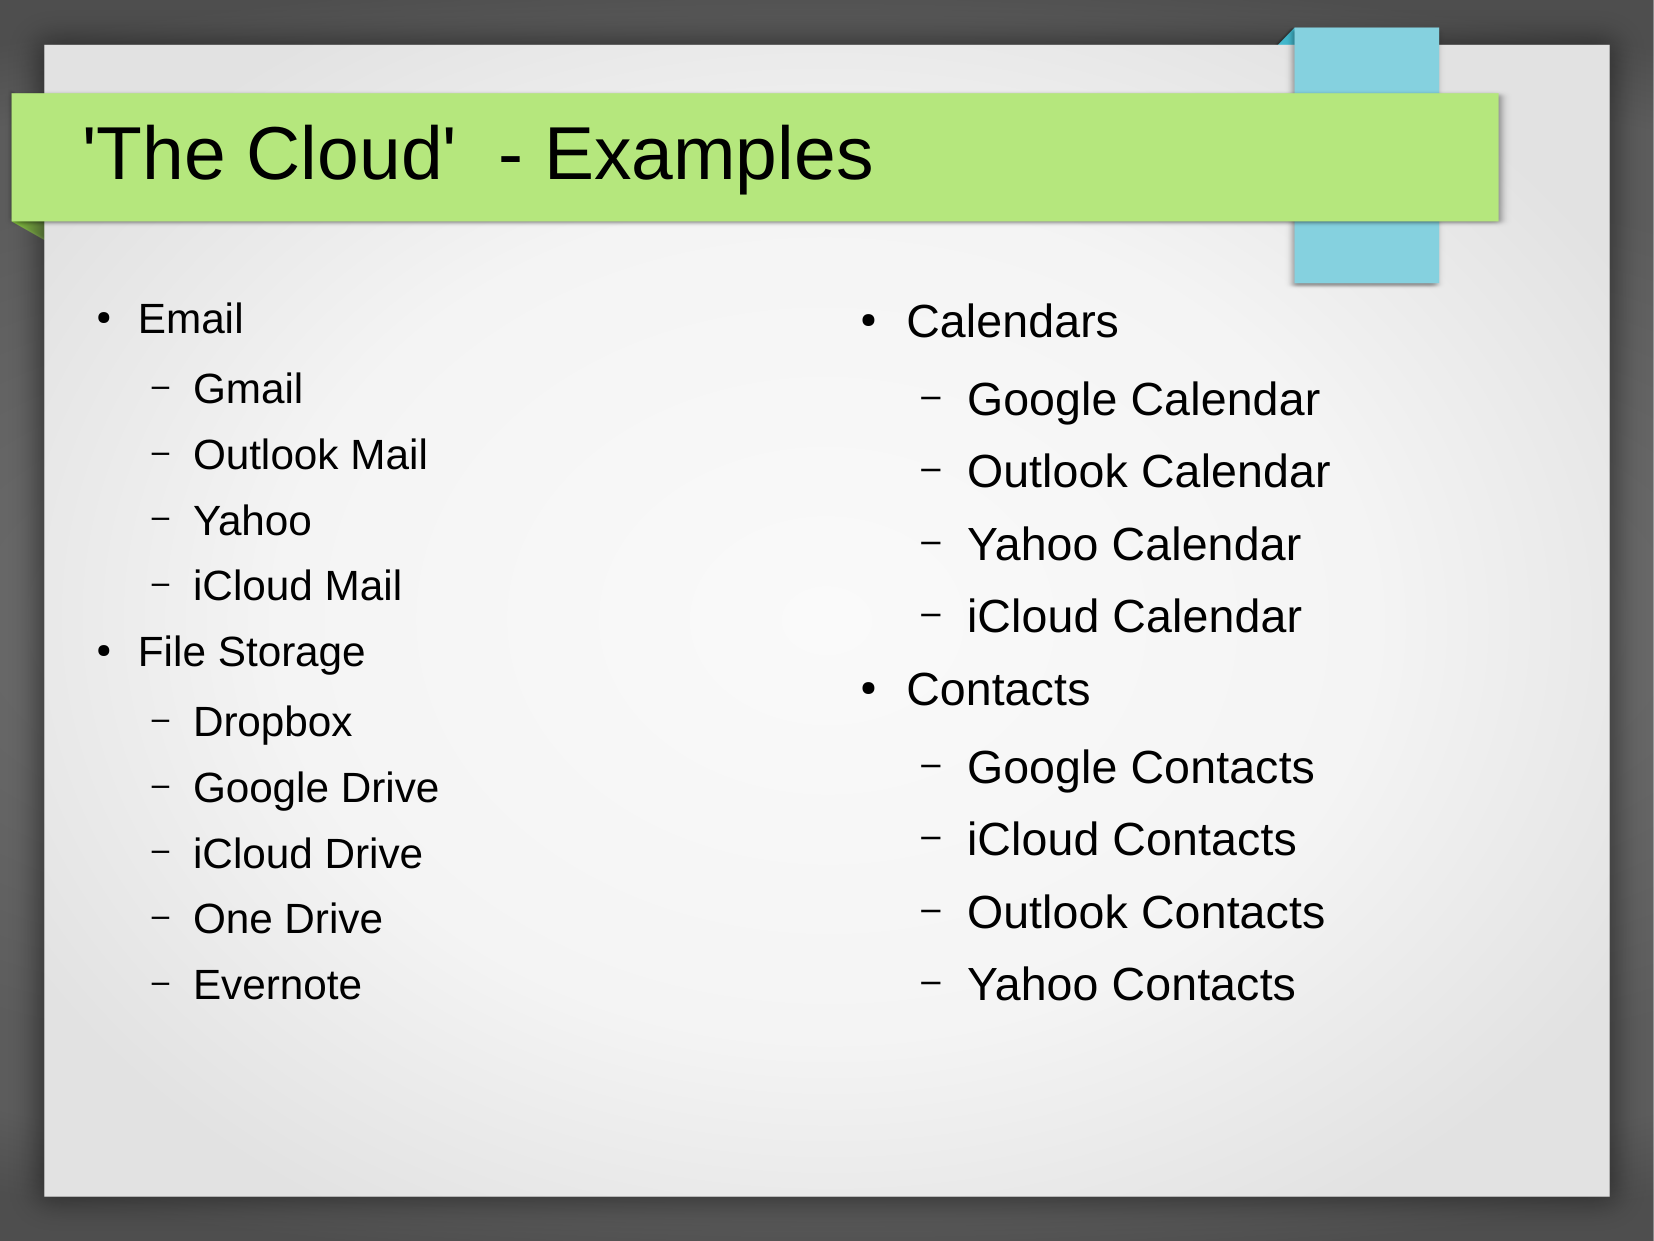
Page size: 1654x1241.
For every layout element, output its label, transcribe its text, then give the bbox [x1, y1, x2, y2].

title 'The Cloud' - Examples [82, 94, 1264, 213]
list Calendars Google Calendar Outlook Calendar Yahoo Calendar iCloud Calendar Contacts Google Contacts iCloud Contacts Outlook Contacts Yahoo Contacts [845, 295, 1572, 1015]
list Email Gmail Outlook Mail Yahoo iCloud Mail File Storage Dropbox Google Drive iCloud Drive One Drive Evernote [82, 295, 809, 1015]
picture [0, 0, 1654, 1241]
